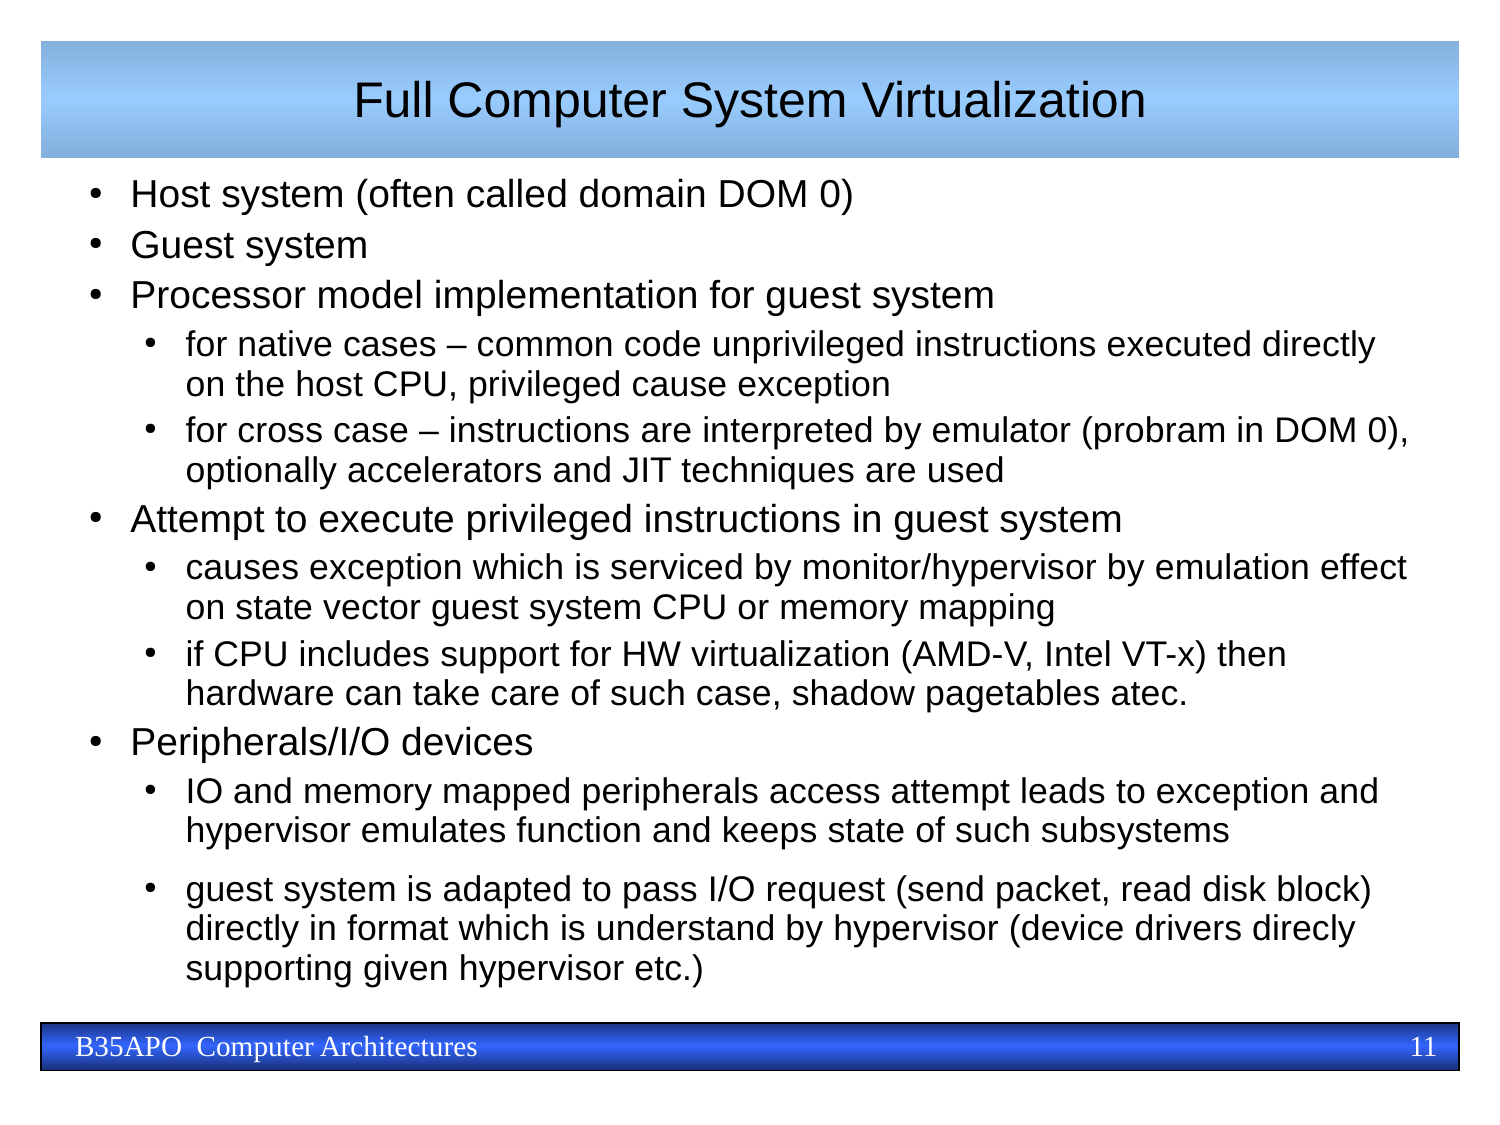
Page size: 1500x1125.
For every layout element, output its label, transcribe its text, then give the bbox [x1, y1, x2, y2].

title Full Computer System Virtualization [41, 41, 1459, 158]
list Host system (often called domain DOM 0) Guest system Processor model implementation for guest system for native cases – common code unprivileged instructions executed directly on the host CPU, privileged cause exception for cross case – instructions are interpreted by emulator (probram in DOM 0), optionally accelerators and JIT techniques are used Attempt to execute privileged instructions in guest system causes exception which is serviced by monitor/hypervisor by emulation effect on state vector guest system CPU or memory mapping if CPU includes support for HW virtualization (AMD-V, Intel VT-x) then hardware can take care of such case, shadow pagetables atec. Peripherals/I/O devices IO and memory mapped peripherals access attempt leads to exception and hypervisor emulates function and keeps state of such subsystems guest system is adapted to pass I/O request (send packet, read disk block) directly in format which is understand by hypervisor (device drivers direcly supporting given hypervisor etc.) [75, 172, 1426, 1000]
